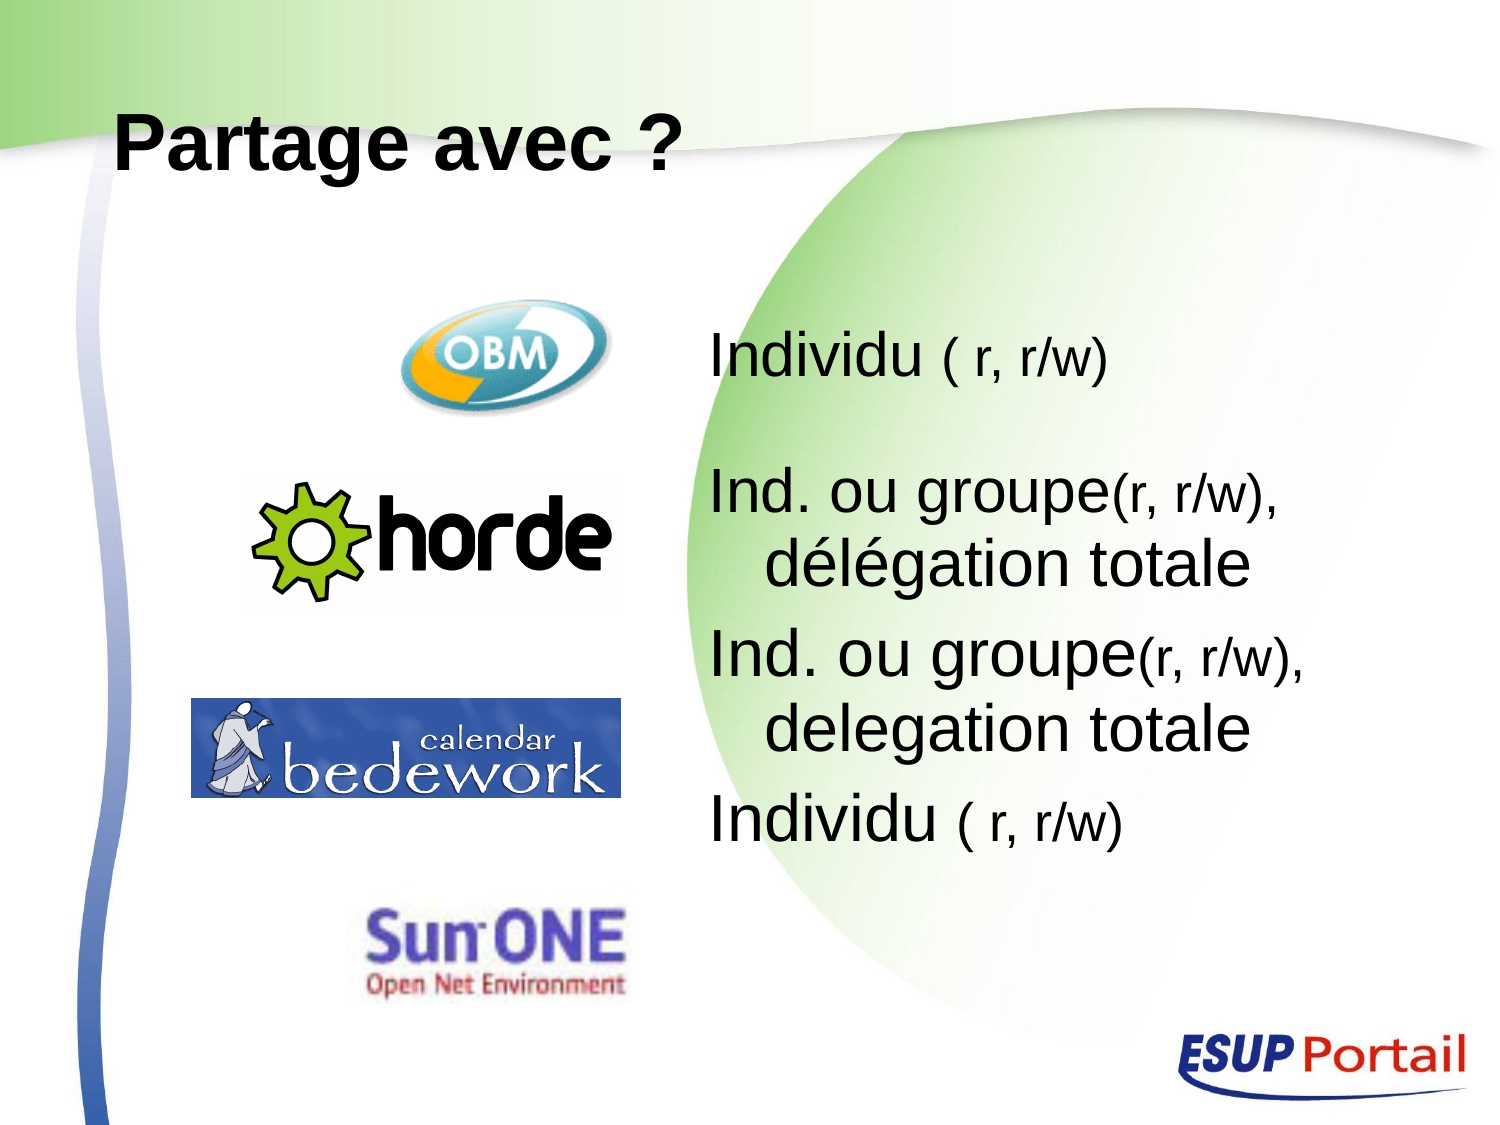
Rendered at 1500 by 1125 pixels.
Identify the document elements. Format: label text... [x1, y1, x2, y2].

list Individu ( r, r/w) Ind. ou groupe(r, r/w), délégation totale Ind. ou groupe(r, r/w), delegation totale Individu ( r, r/w) [708, 320, 1426, 1012]
title Partage avec ? [112, 29, 1388, 256]
picture [0, 0, 1500, 1125]
